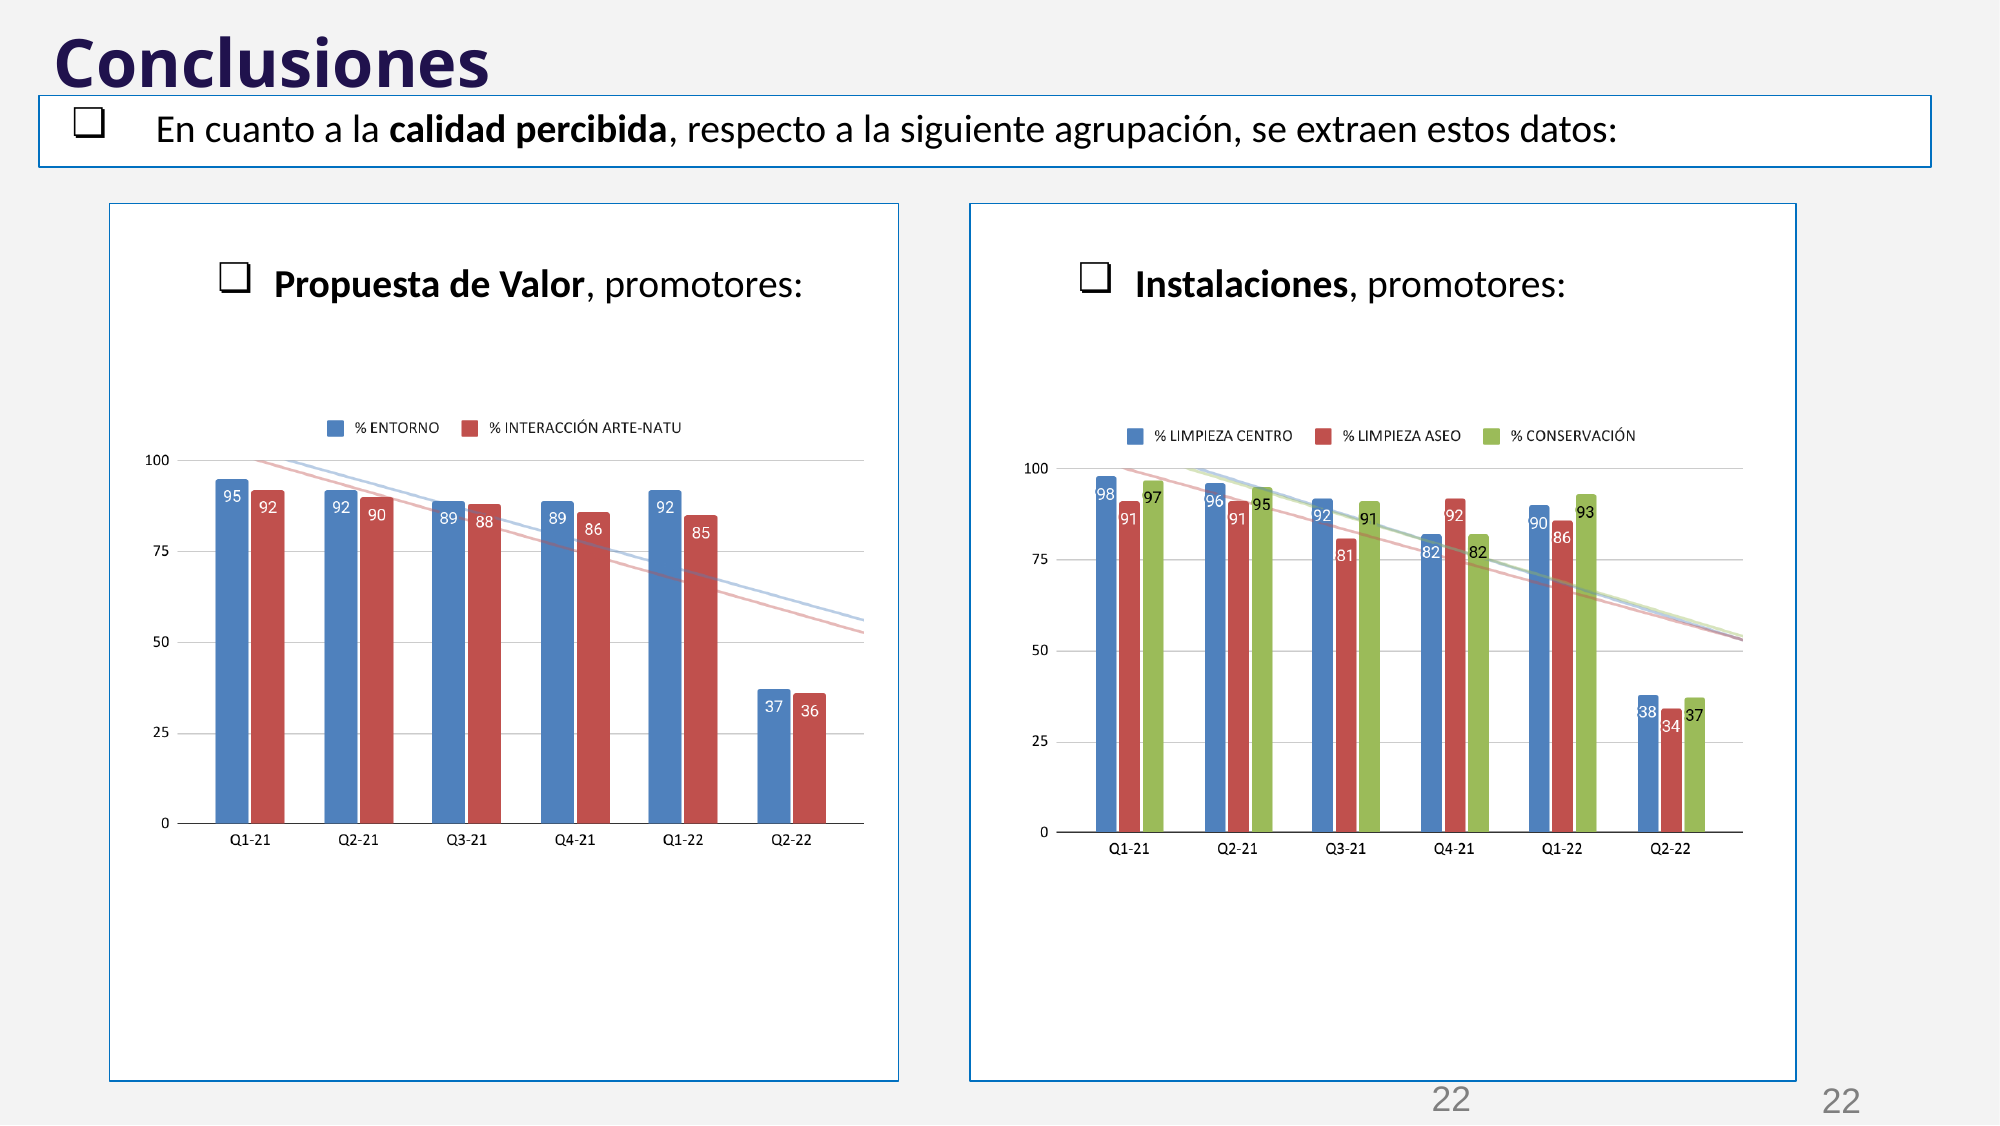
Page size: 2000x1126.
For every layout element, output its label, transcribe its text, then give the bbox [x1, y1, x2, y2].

text_box <number> [1413, 1067, 1881, 1126]
text_box Propuesta de Valor, promotores: [109, 203, 899, 1082]
picture [120, 396, 888, 872]
text_box Conclusiones [53, 0, 1946, 124]
text_box Instalaciones, promotores: [970, 203, 1796, 1082]
picture [999, 404, 1767, 881]
text_box En cuanto a la calidad percibida, respecto a la siguiente agrupación, se extraen estos datos: [38, 95, 1931, 168]
